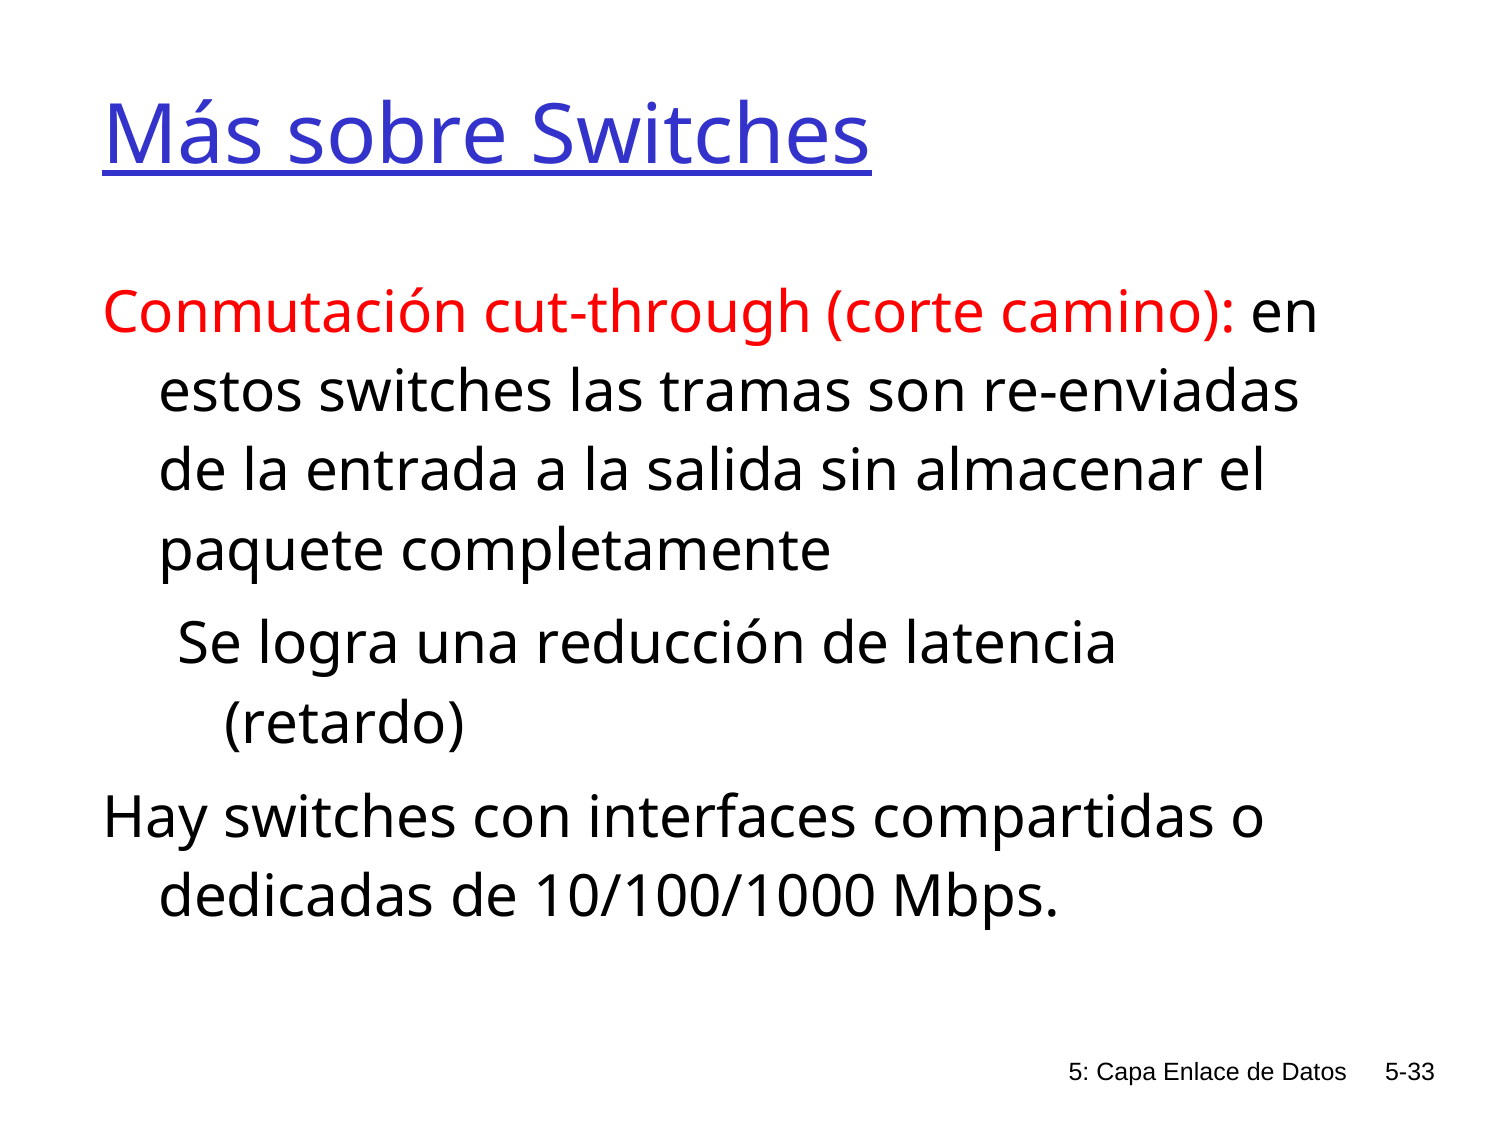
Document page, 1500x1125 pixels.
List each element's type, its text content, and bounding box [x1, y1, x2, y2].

title Más sobre Switches [87, 37, 1363, 225]
list Conmutación cut-through (corte camino): en estos switches las tramas son re-enviadas de la entrada a la salida sin almacenar el paquete completamente Se logra una reducción de latencia (retardo) Hay switches con interfaces compartidas o dedicadas de 10/100/1000 Mbps. [87, 262, 1363, 1125]
